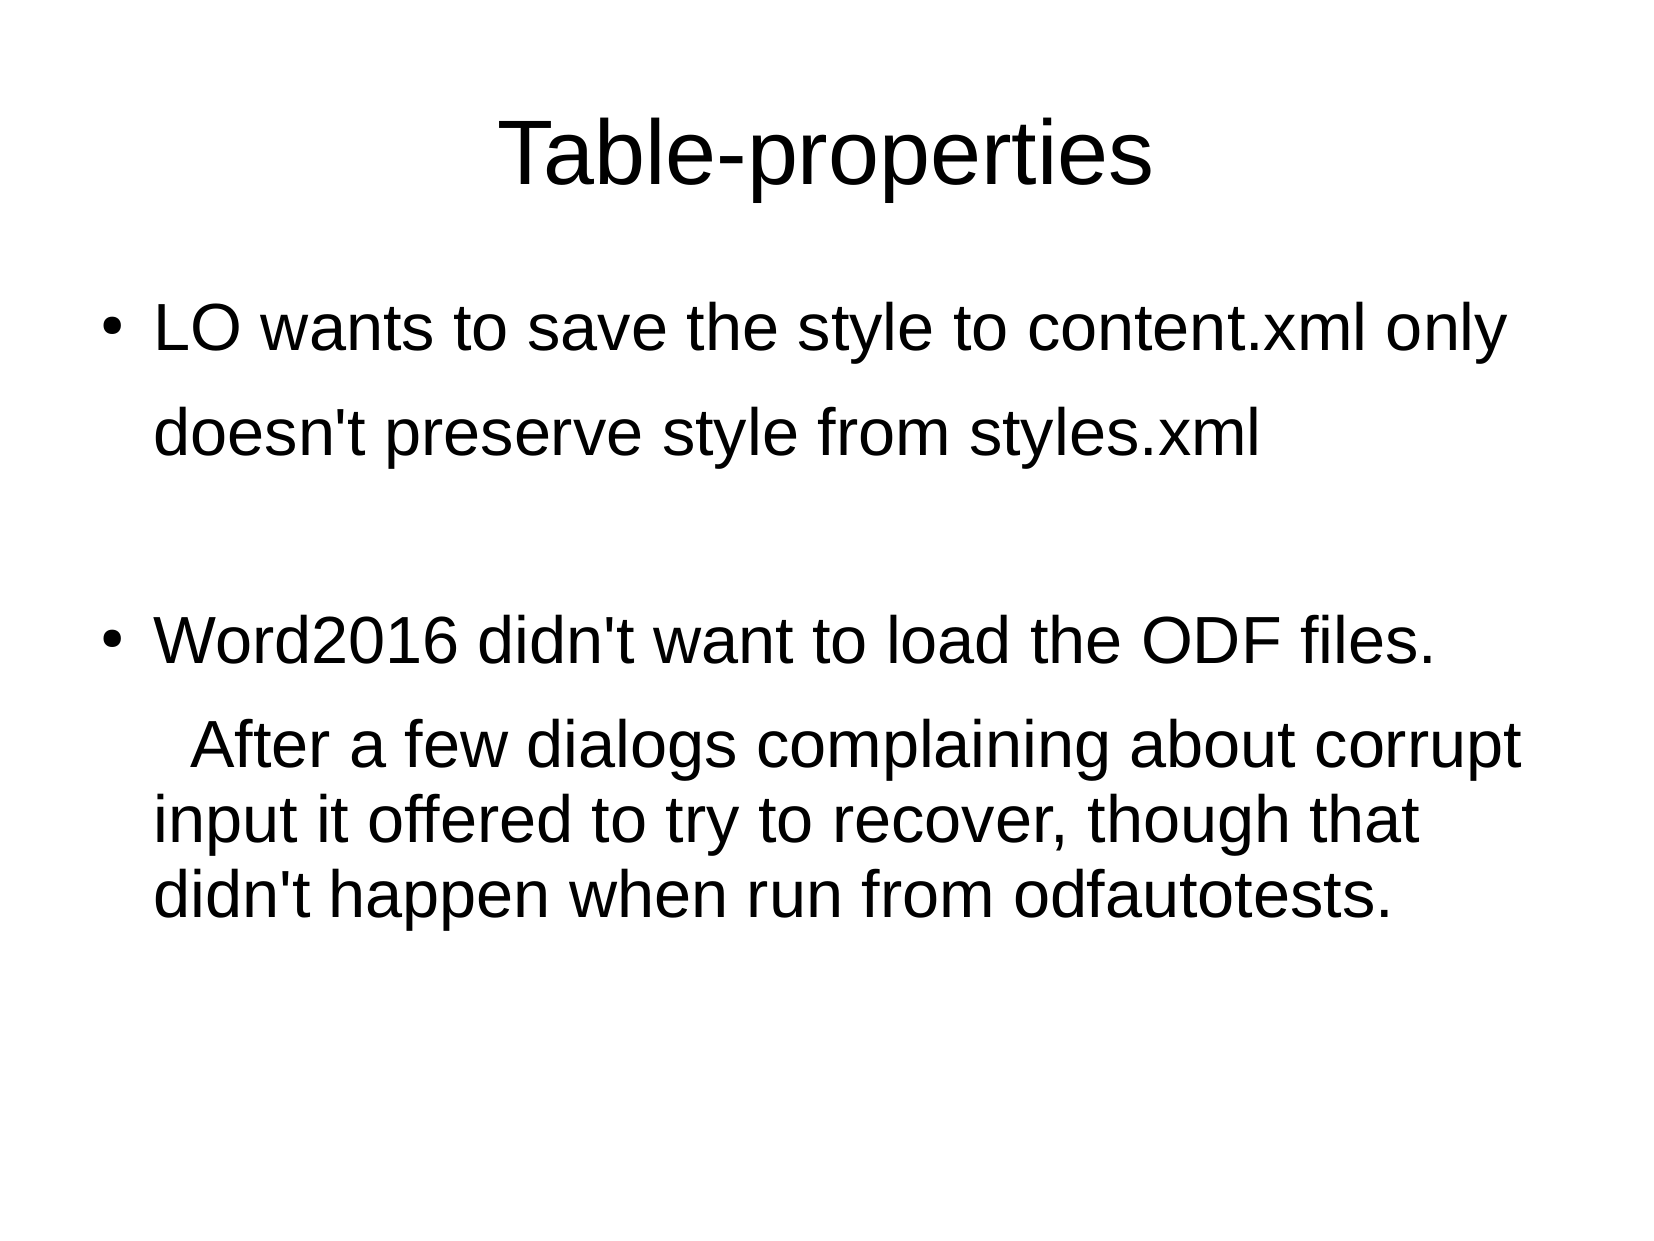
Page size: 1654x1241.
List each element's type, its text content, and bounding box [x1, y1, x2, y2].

list LO wants to save the style to content.xml only doesn't preserve style from styles.xml Word2016 didn't want to load the ODF files. After a few dialogs complaining about corrupt input it offered to try to recover, though that didn't happen when run from odfautotests. [82, 290, 1571, 1010]
title Table-properties [82, 49, 1571, 257]
